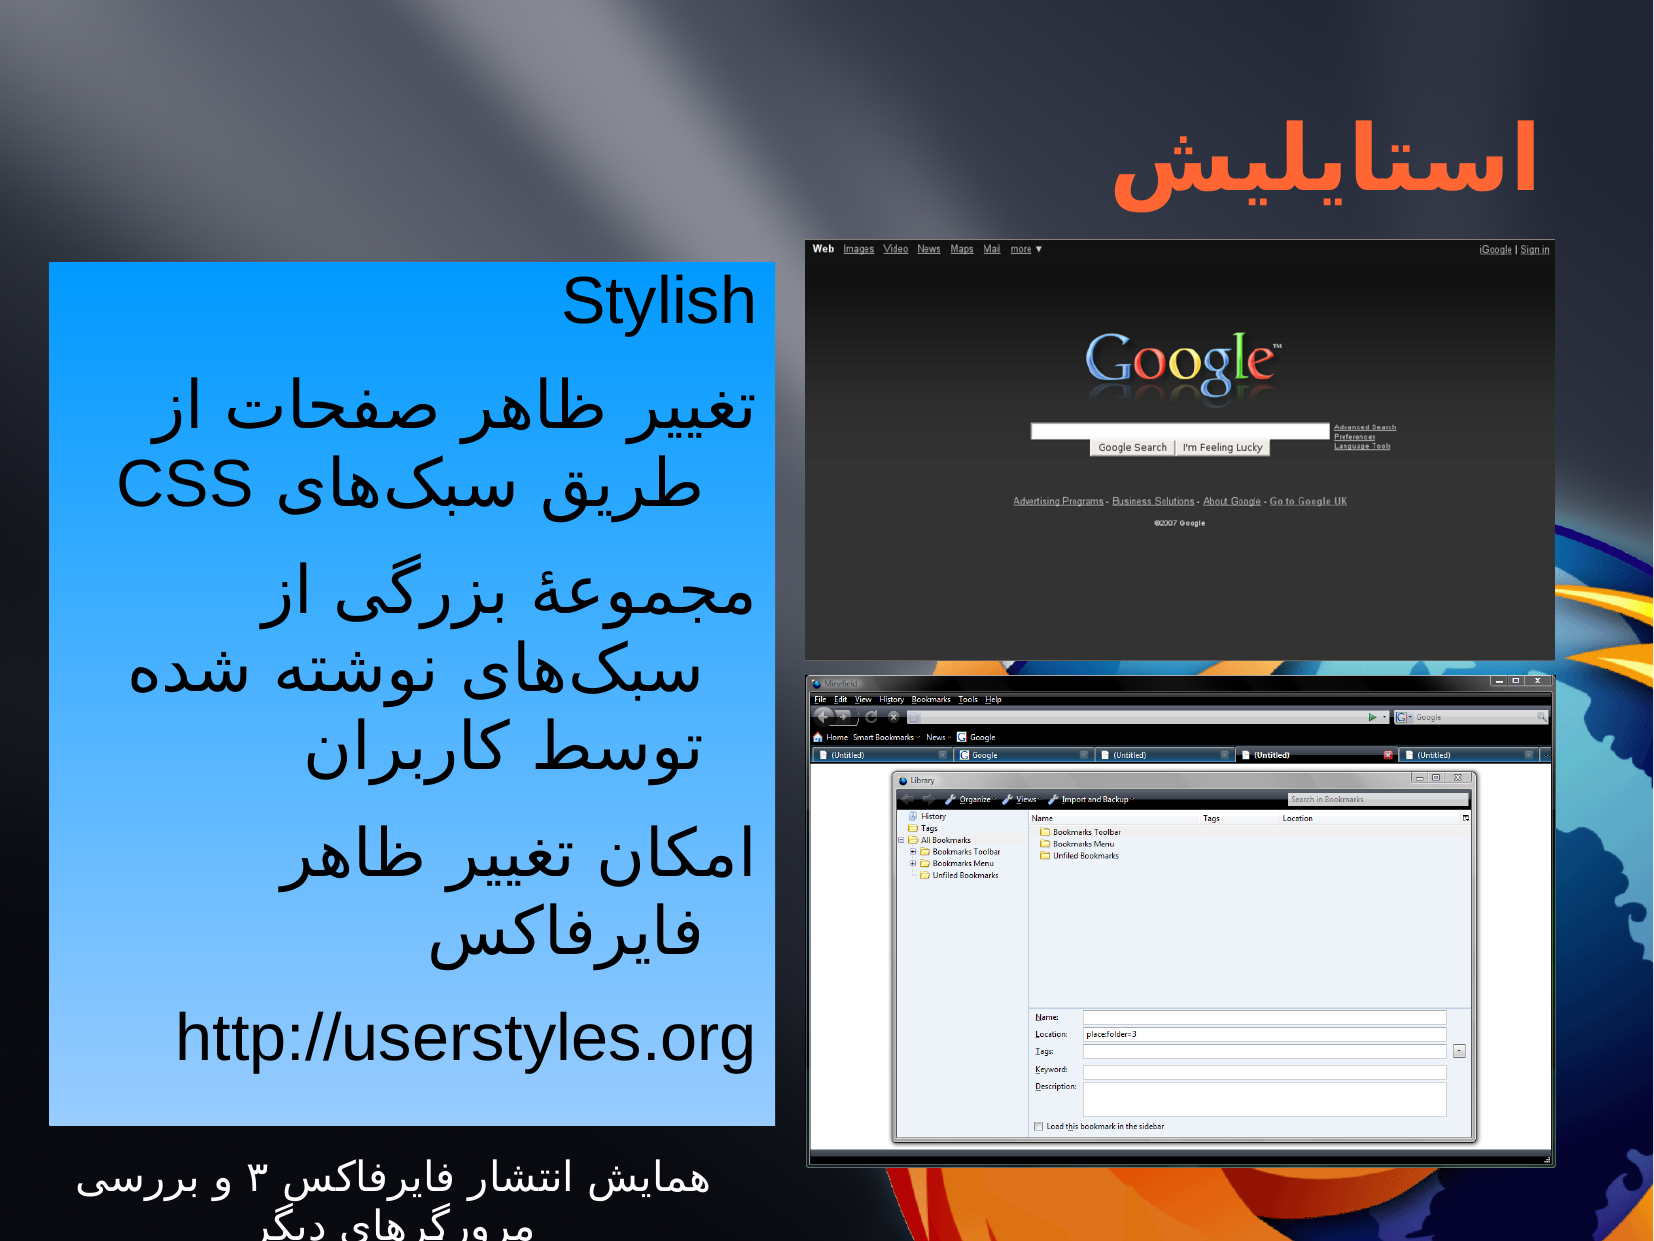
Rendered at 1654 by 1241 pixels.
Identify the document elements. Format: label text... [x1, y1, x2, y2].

picture [0, 0, 1654, 1241]
title استایلیش [149, 55, 1575, 263]
picture [521, 1231, 528, 1237]
list Stylish تغییر ظاهر صفحات از طریق سبک‌های CSS مجموعهٔ بزرگی از سبک‌های نوشته شده توسط کاربران امکان تغییر ظاهر فایرفاکس http://userstyles.org [49, 262, 776, 1126]
